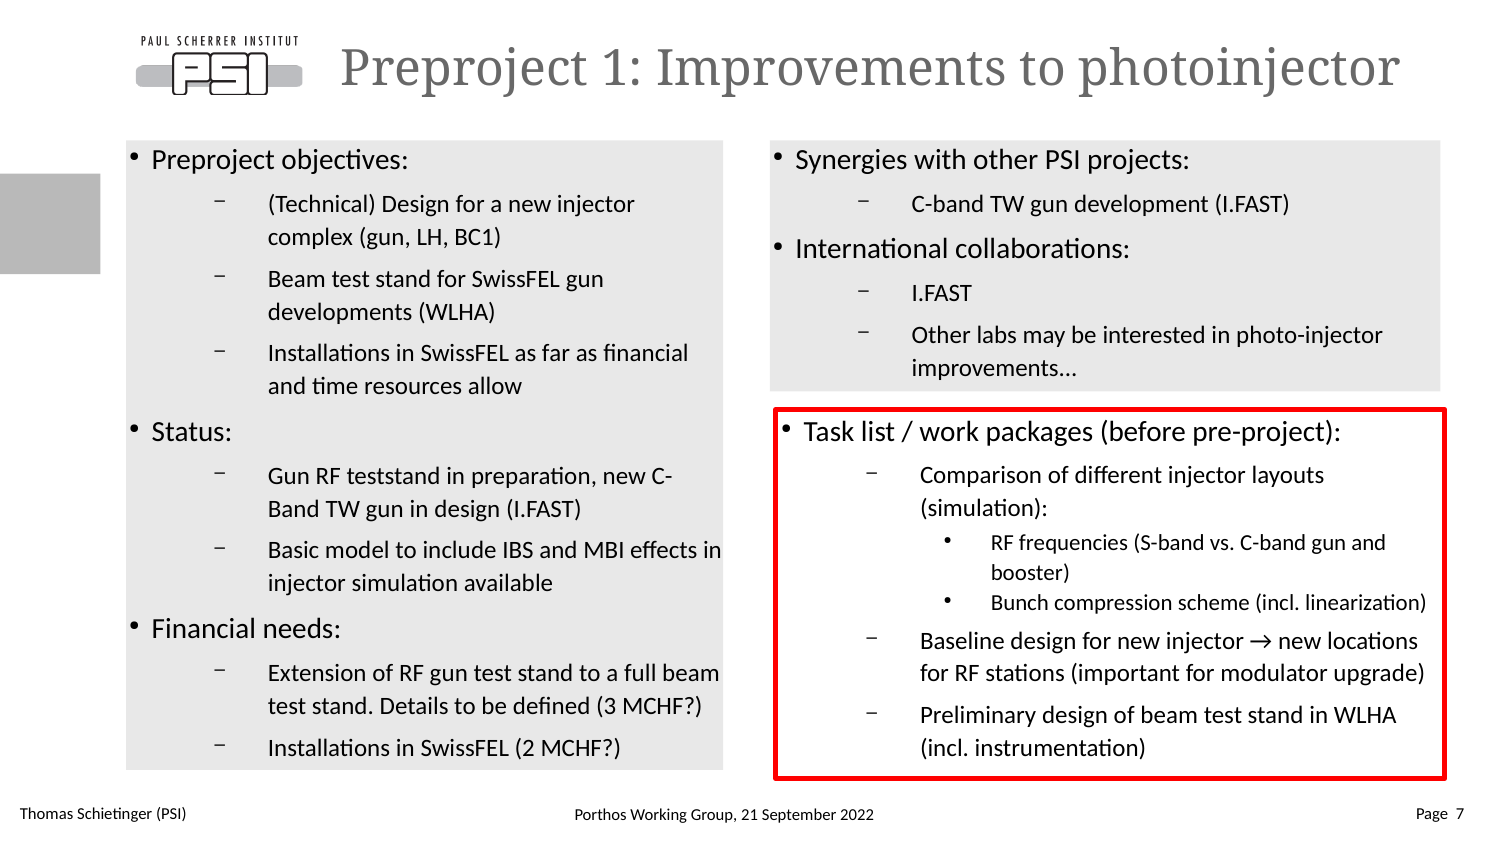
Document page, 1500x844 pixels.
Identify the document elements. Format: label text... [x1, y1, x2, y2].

list Synergies with other PSI projects: C-band TW gun development (I.FAST) International collaborations: I.FAST Other labs may be interested in photo-injector improvements... [769, 140, 1441, 392]
list Task list / work packages (before pre-project): Comparison of different injector layouts (simulation): RF frequencies (S-band vs. C-band gun and booster) Bunch compression scheme (incl. linearization) Baseline design for new injector → new locations for RF stations (important for modulator upgrade) Preliminary design of beam test stand in WLHA (incl. instrumentation) [775, 409, 1445, 779]
title Preproject 1: Improvements to photoinjector [340, 35, 1477, 102]
list Preproject objectives: (Technical) Design for a new injector complex (gun, LH, BC1) Beam test stand for SwissFEL gun developments (WLHA) Installations in SwissFEL as far as financial and time resources allow Status: Gun RF teststand in preparation, new C-Band TW gun in design (I.FAST) Basic model to include IBS and MBI effects in injector simulation available Financial needs: Extension of RF gun test stand to a full beam test stand. Details to be defined (3 MCHF?) Installations in SwissFEL (2 MCHF?) [126, 140, 724, 770]
